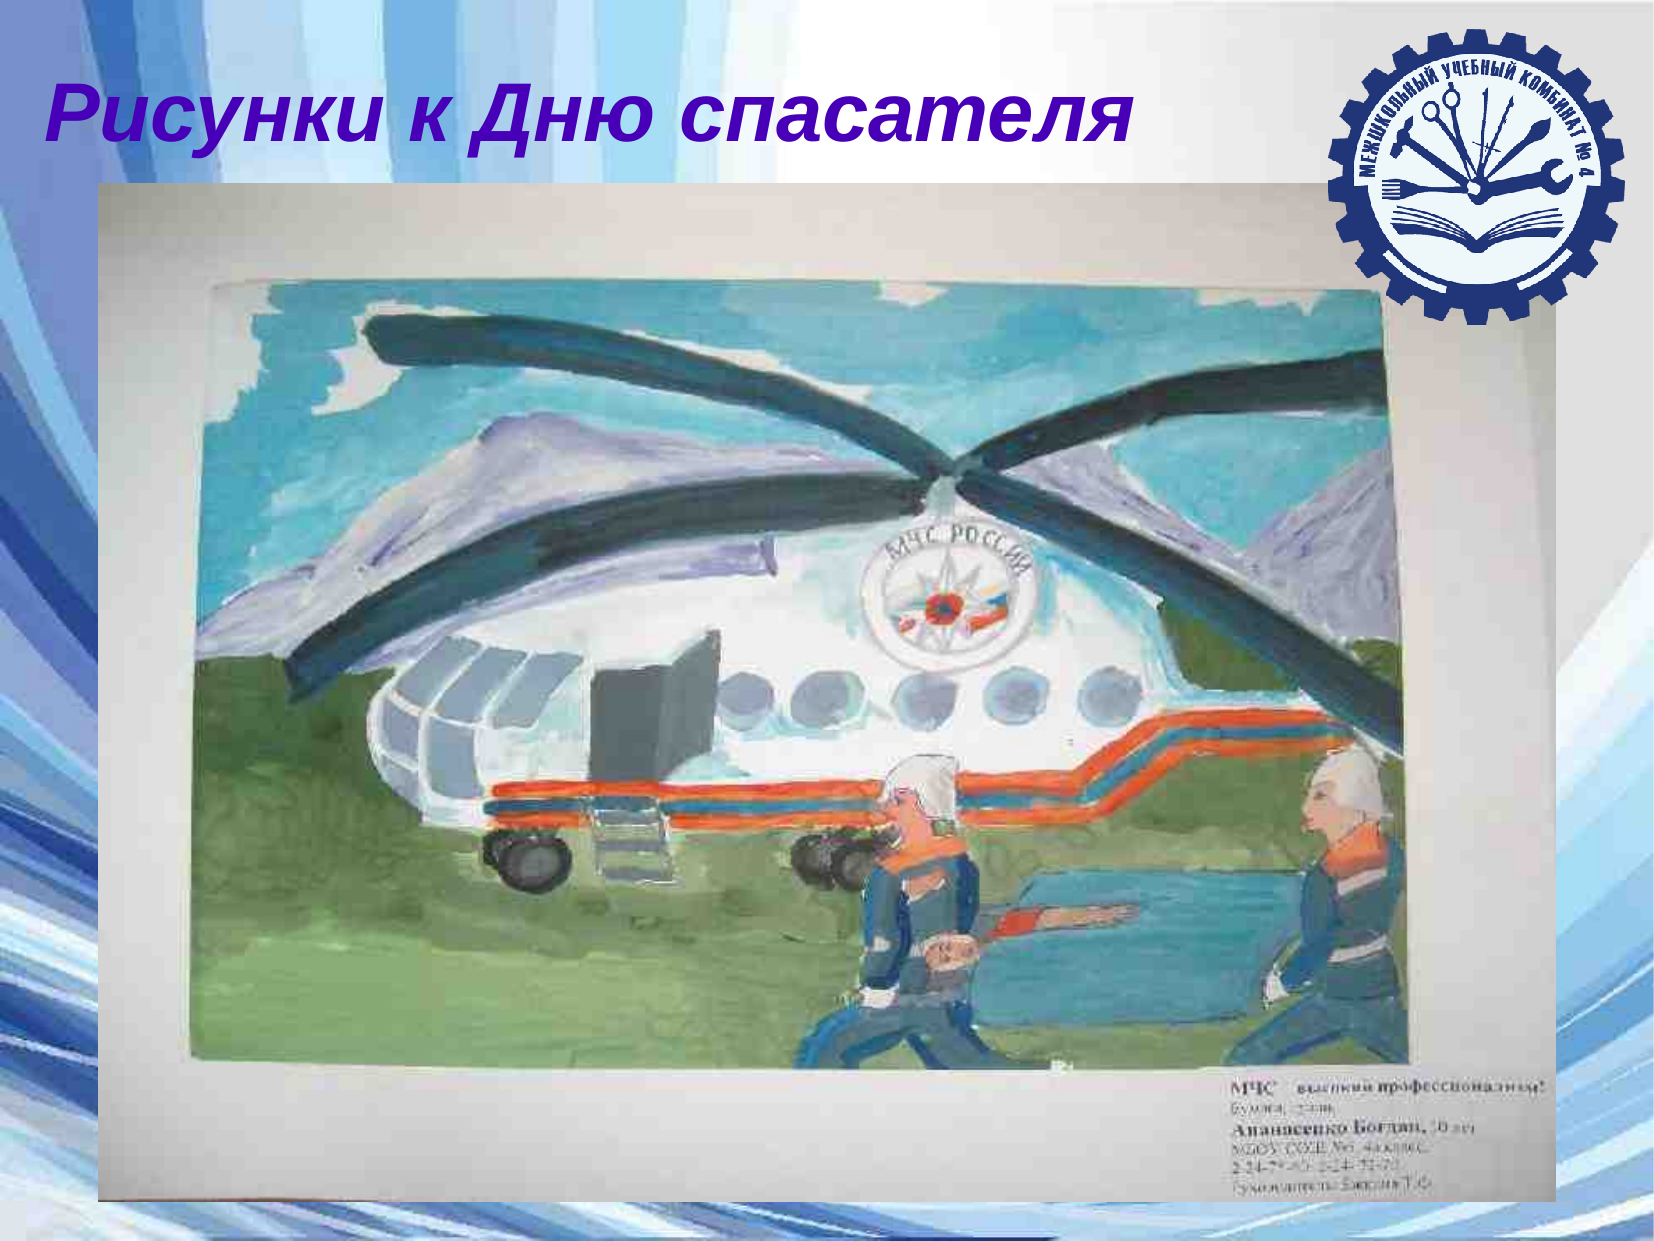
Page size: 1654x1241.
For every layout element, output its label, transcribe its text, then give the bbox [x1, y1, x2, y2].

picture [0, 0, 1654, 1241]
text_box Рисунки к Дню спасателя [29, 58, 1328, 167]
